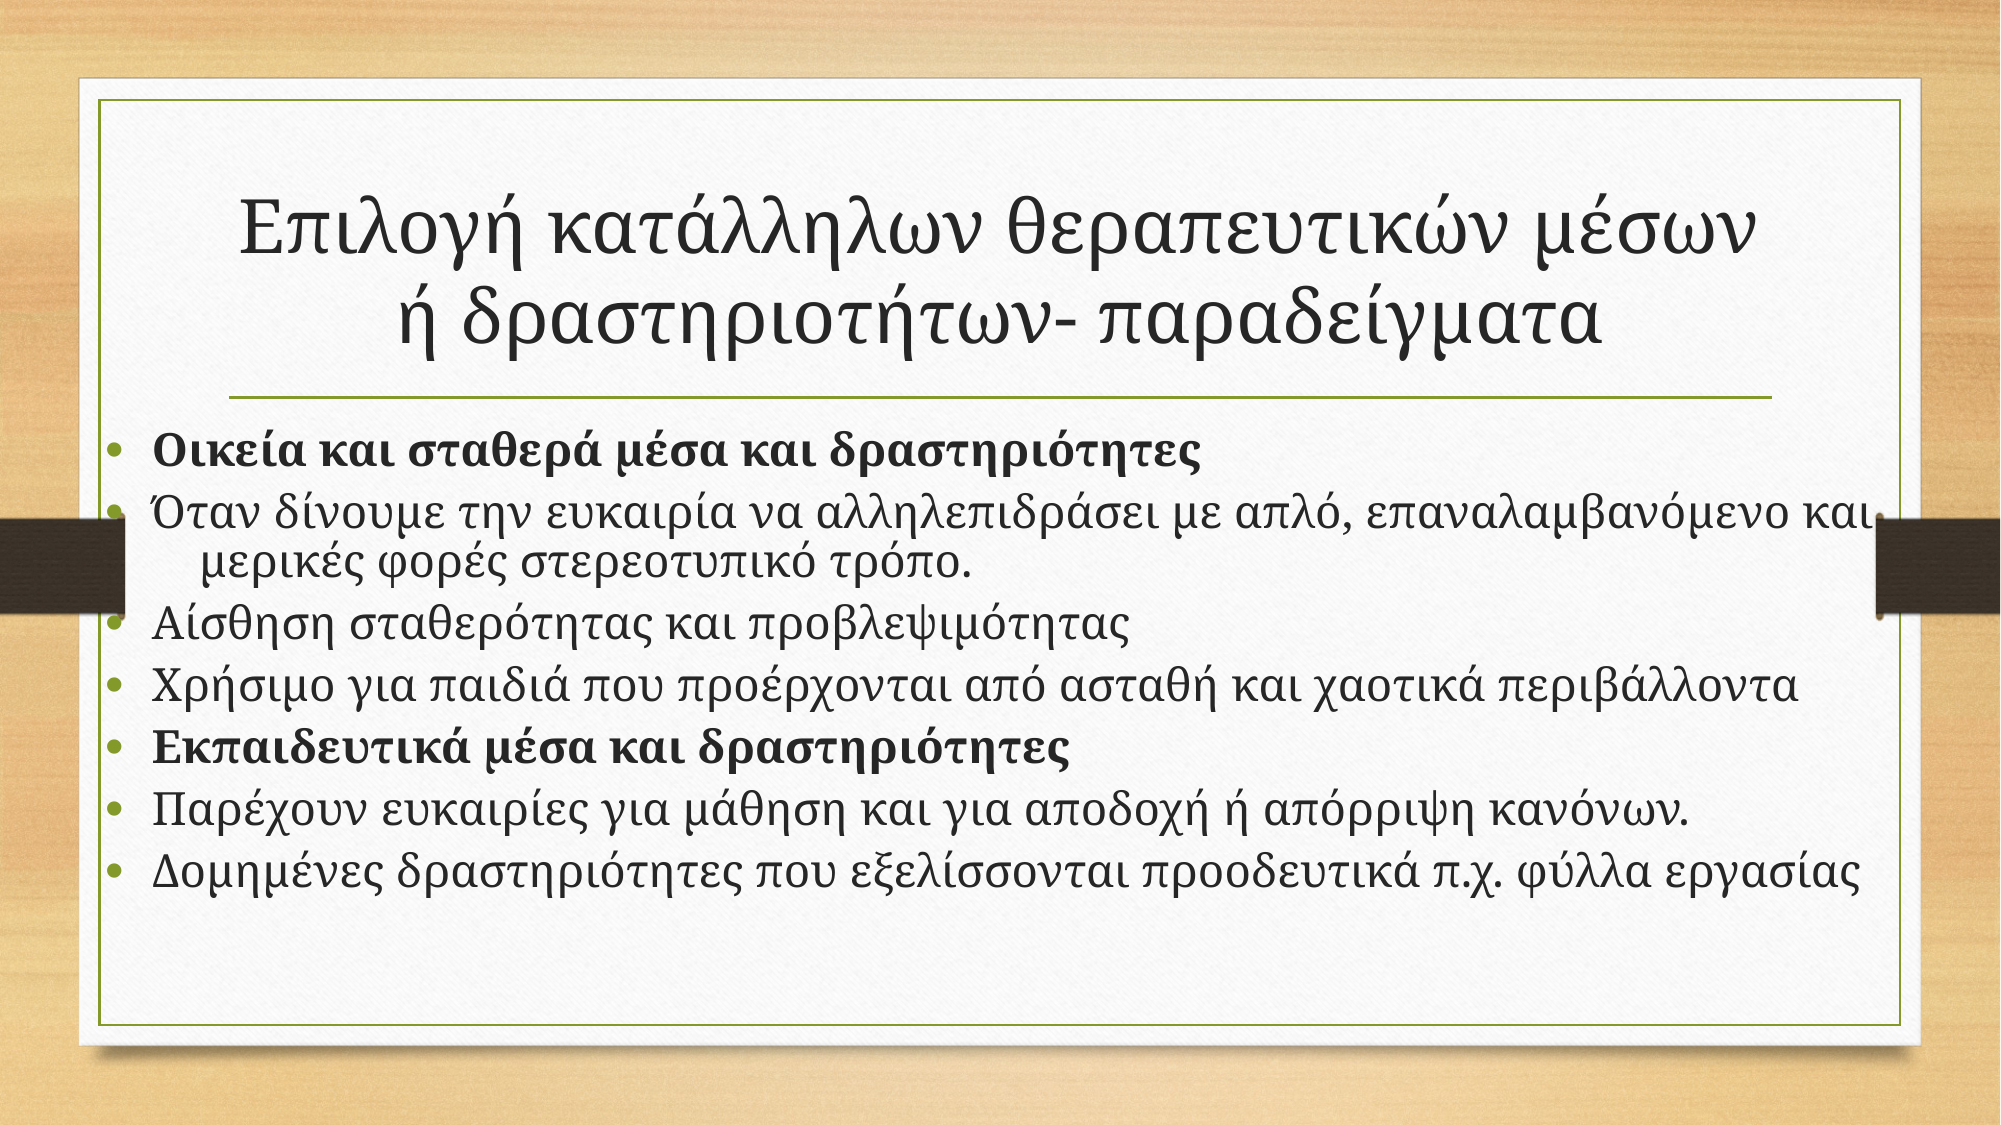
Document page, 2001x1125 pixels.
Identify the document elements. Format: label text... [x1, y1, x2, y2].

title Επιλογή κατάλληλων θεραπευτικών μέσων ή δραστηριοτήτων- παραδείγματα [212, 161, 1788, 376]
list Οικεία και σταθερά μέσα και δραστηριότητες Όταν δίνουμε την ευκαιρία να αλληλεπιδράσει με απλό, επαναλαμβανόμενο και μερικές φορές στερεοτυπικό τρόπο. Αίσθηση σταθερότητας και προβλεψιμότητας Χρήσιμο για παιδιά που προέρχονται από ασταθή και χαοτικά περιβάλλοντα Εκπαιδευτικά μέσα και δραστηριότητες Παρέχουν ευκαιρίες για μάθηση και για αποδοχή ή απόρριψη κανόνων. Δομημένες δραστηριότητες που εξελίσσονται προοδευτικά π.χ. φύλλα εργασίας [90, 419, 1907, 1052]
